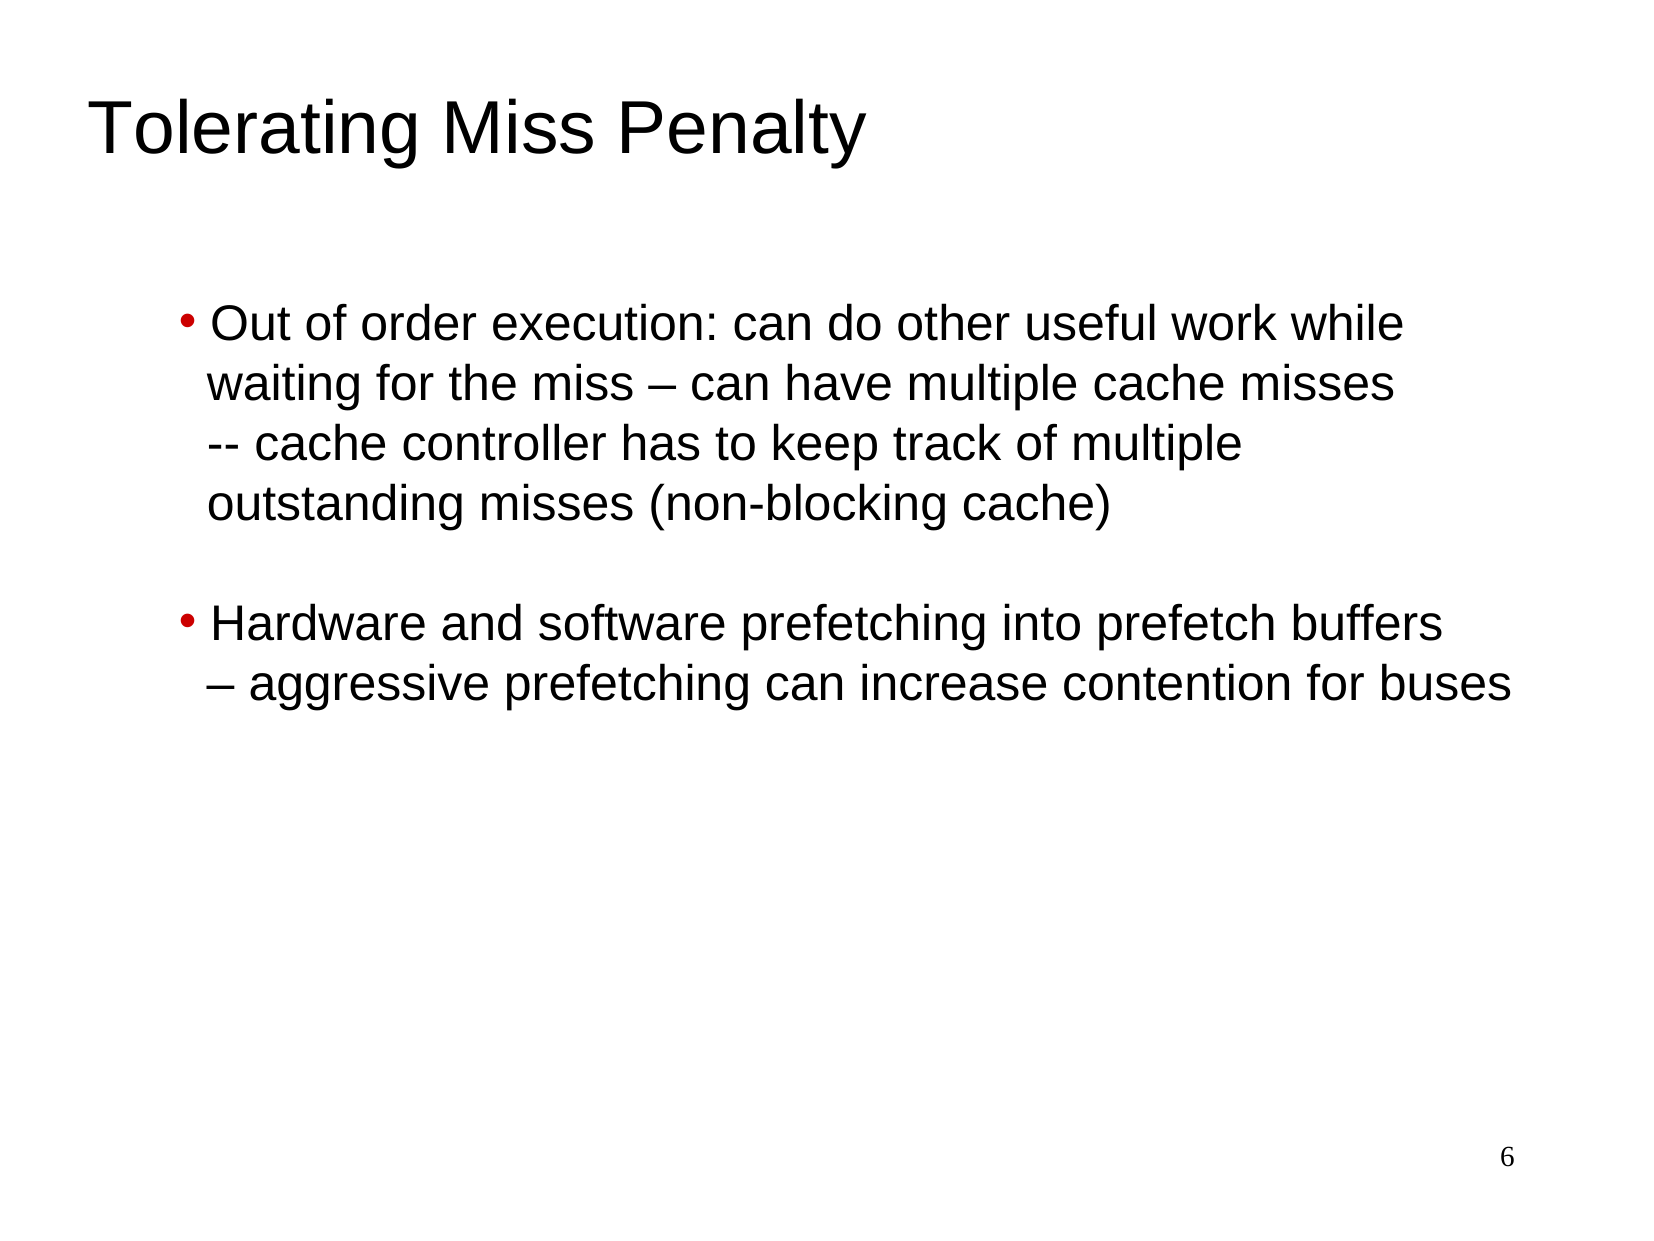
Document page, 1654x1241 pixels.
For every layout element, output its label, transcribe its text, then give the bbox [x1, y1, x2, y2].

text_box <number> [1185, 1129, 1530, 1213]
text_box Tolerating Miss Penalty [73, 71, 883, 177]
text_box Out of order execution: can do other useful work while waiting for the miss – can have multiple cache misses -- cache controller has to keep track of multiple outstanding misses (non-blocking cache) Hardware and software prefetching into prefetch buffers – aggressive prefetching can increase contention for buses [164, 282, 1528, 719]
